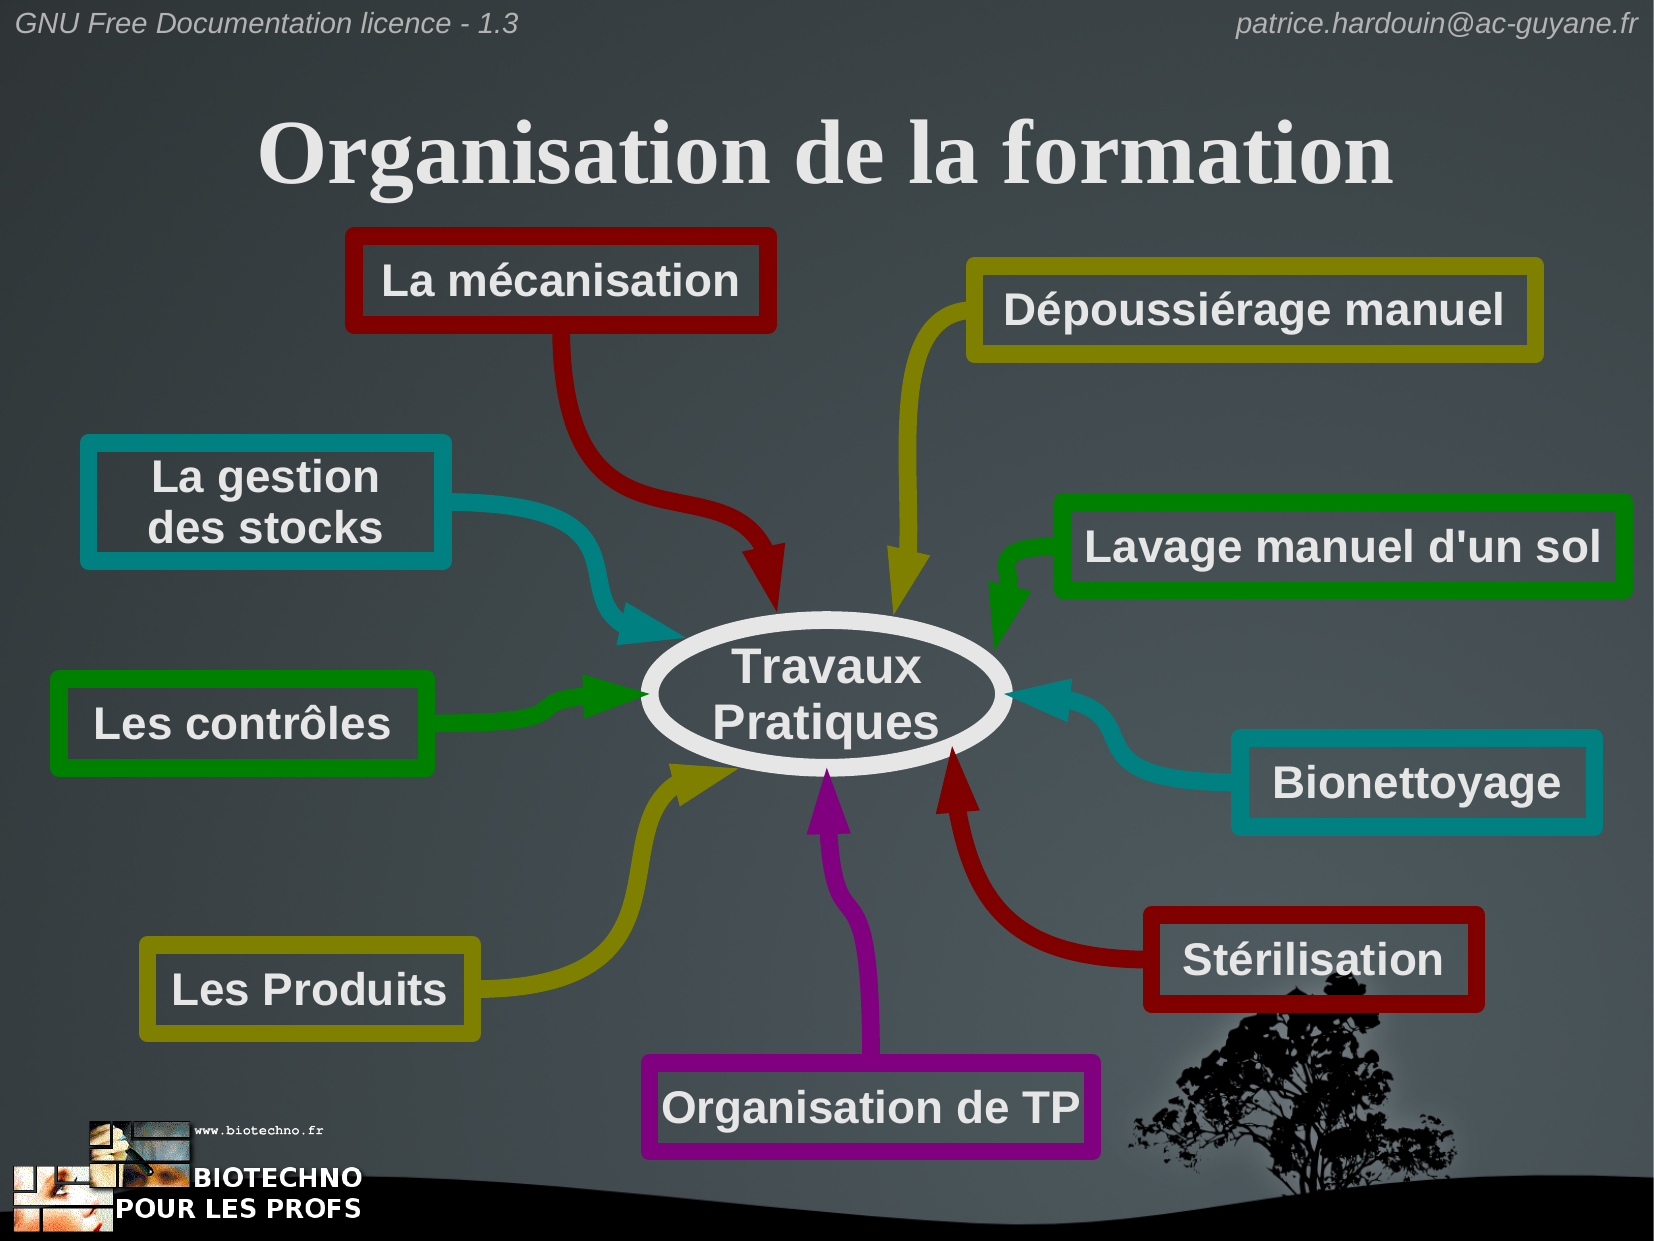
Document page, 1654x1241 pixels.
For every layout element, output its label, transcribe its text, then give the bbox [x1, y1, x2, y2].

text_box Organisation de TP [649, 1062, 1093, 1152]
text_box Les Produits [147, 944, 473, 1034]
title Organisation de la formation [82, 49, 1571, 257]
text_box Dépoussiérage manuel [974, 265, 1536, 355]
text_box Bionettoyage [1240, 738, 1595, 827]
text_box Travaux Pratiques [649, 620, 1004, 768]
text_box Stérilisation [1151, 915, 1477, 1004]
text_box Lavage manuel d'un sol [1062, 501, 1625, 591]
picture [0, 0, 1654, 1241]
text_box Les contrôles [59, 679, 427, 768]
text_box La mécanisation [354, 236, 768, 325]
text_box La gestion des stocks [88, 442, 443, 562]
